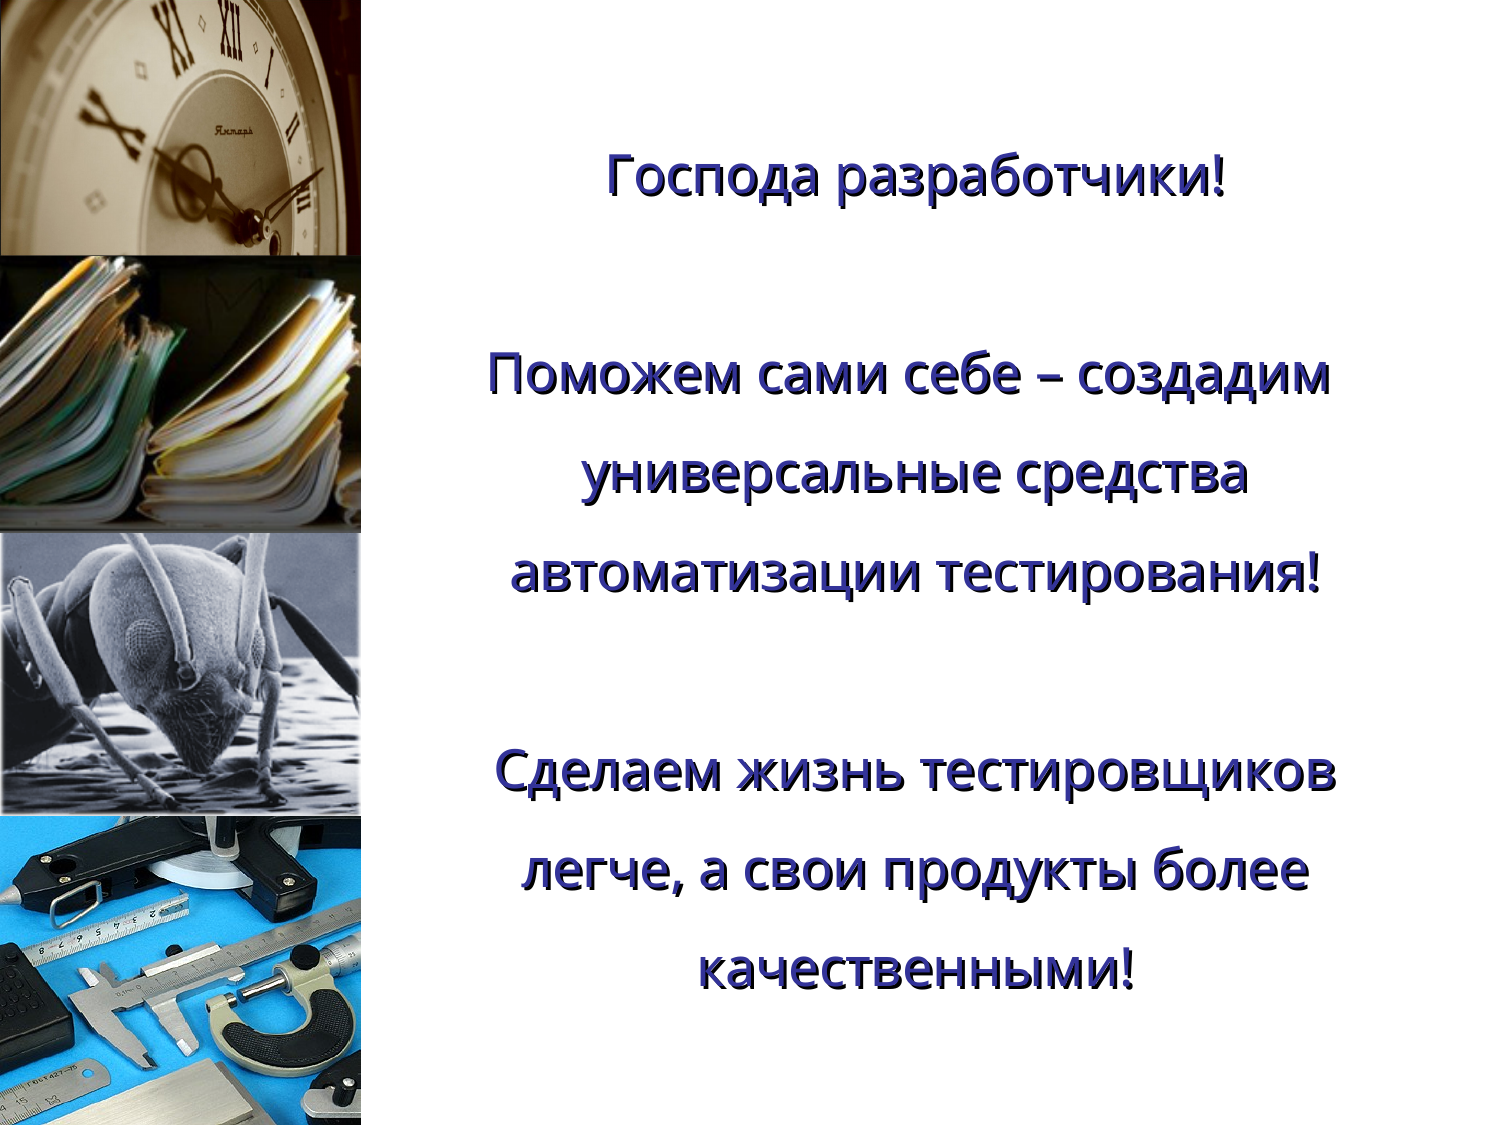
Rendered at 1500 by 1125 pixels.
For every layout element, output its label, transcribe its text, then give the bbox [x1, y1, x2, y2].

picture [0, 0, 361, 1125]
title Господа разработчики! Поможем сами себе – создадим универсальные средства автоматизации тестирования! Сделаем жизнь тестировщиков легче, а свои продукты более качественными! [442, 79, 1388, 1034]
